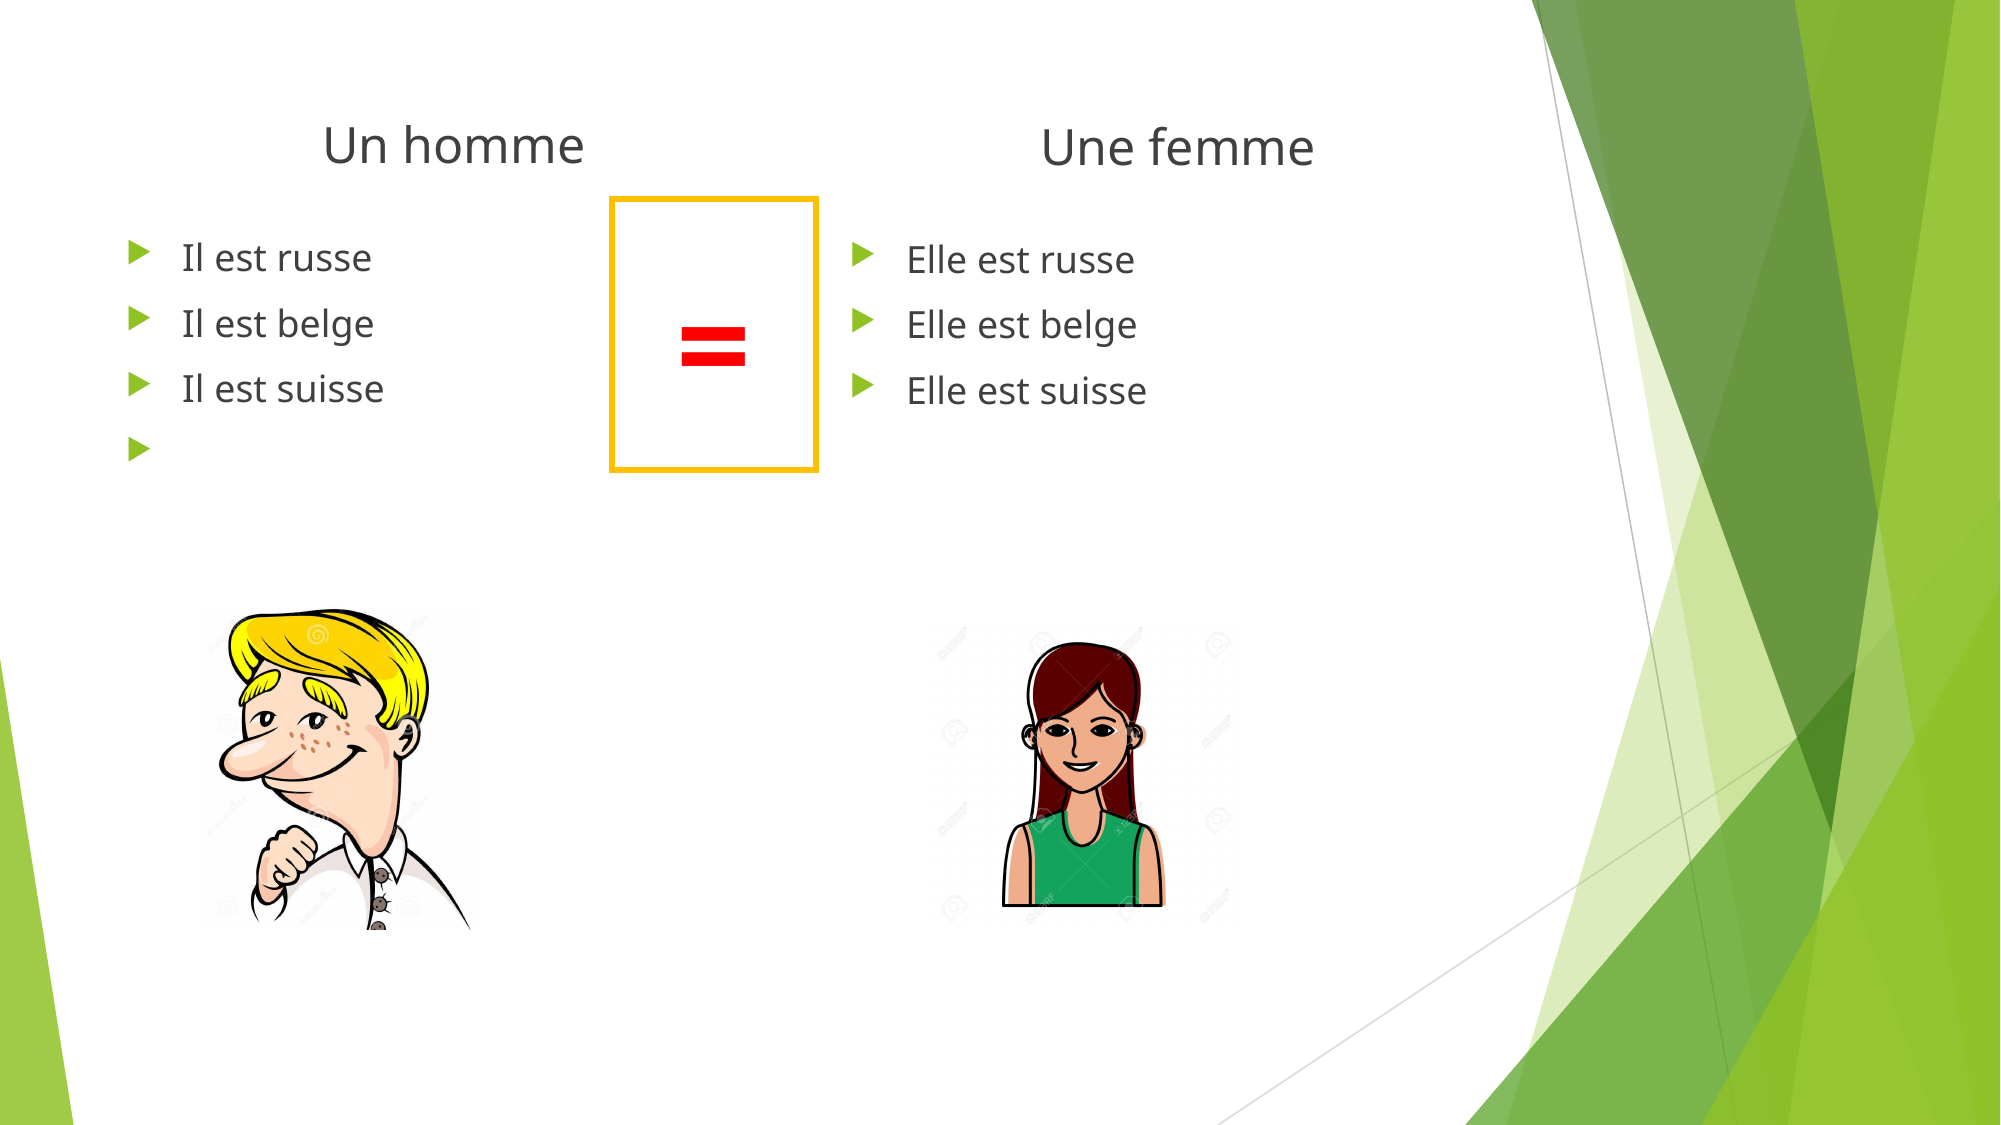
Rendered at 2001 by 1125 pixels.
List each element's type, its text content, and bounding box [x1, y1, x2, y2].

list Un homme [110, 86, 798, 182]
list Une femme [834, 88, 1522, 184]
picture [929, 619, 1240, 930]
list Elle est russe Elle est belge Elle est suisse [834, 228, 1522, 771]
list Il est russe Il est belge Il est suisse [110, 226, 798, 769]
picture [202, 606, 479, 930]
text_box = [612, 199, 816, 470]
